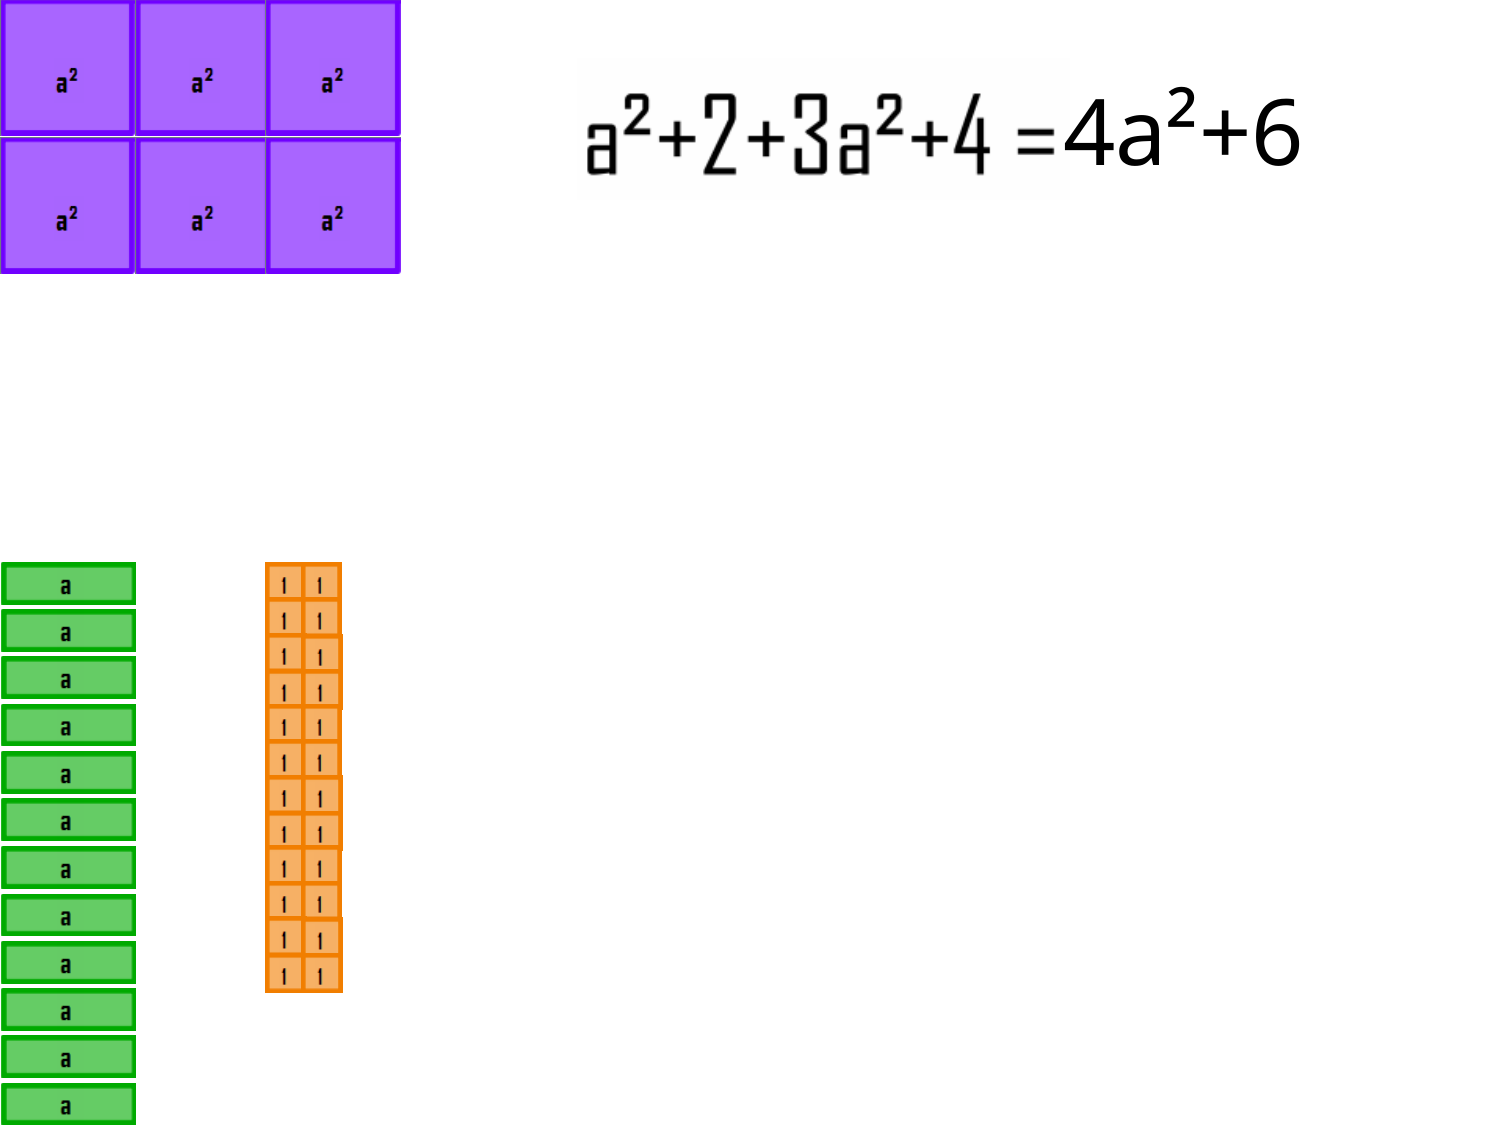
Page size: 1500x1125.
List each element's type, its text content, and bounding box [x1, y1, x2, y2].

picture [0, 609, 136, 652]
picture [0, 562, 136, 605]
picture [0, 1035, 136, 1078]
picture [0, 941, 136, 984]
picture [0, 704, 136, 747]
picture [0, 988, 136, 1031]
picture [572, 42, 1070, 210]
text_box 4a²+6 [1048, 66, 1320, 192]
picture [265, 562, 343, 993]
picture [0, 751, 136, 794]
picture [0, 1083, 136, 1125]
picture [0, 137, 401, 274]
picture [0, 894, 136, 936]
picture [0, 0, 401, 136]
picture [0, 798, 136, 841]
picture [0, 846, 136, 889]
picture [0, 656, 136, 699]
